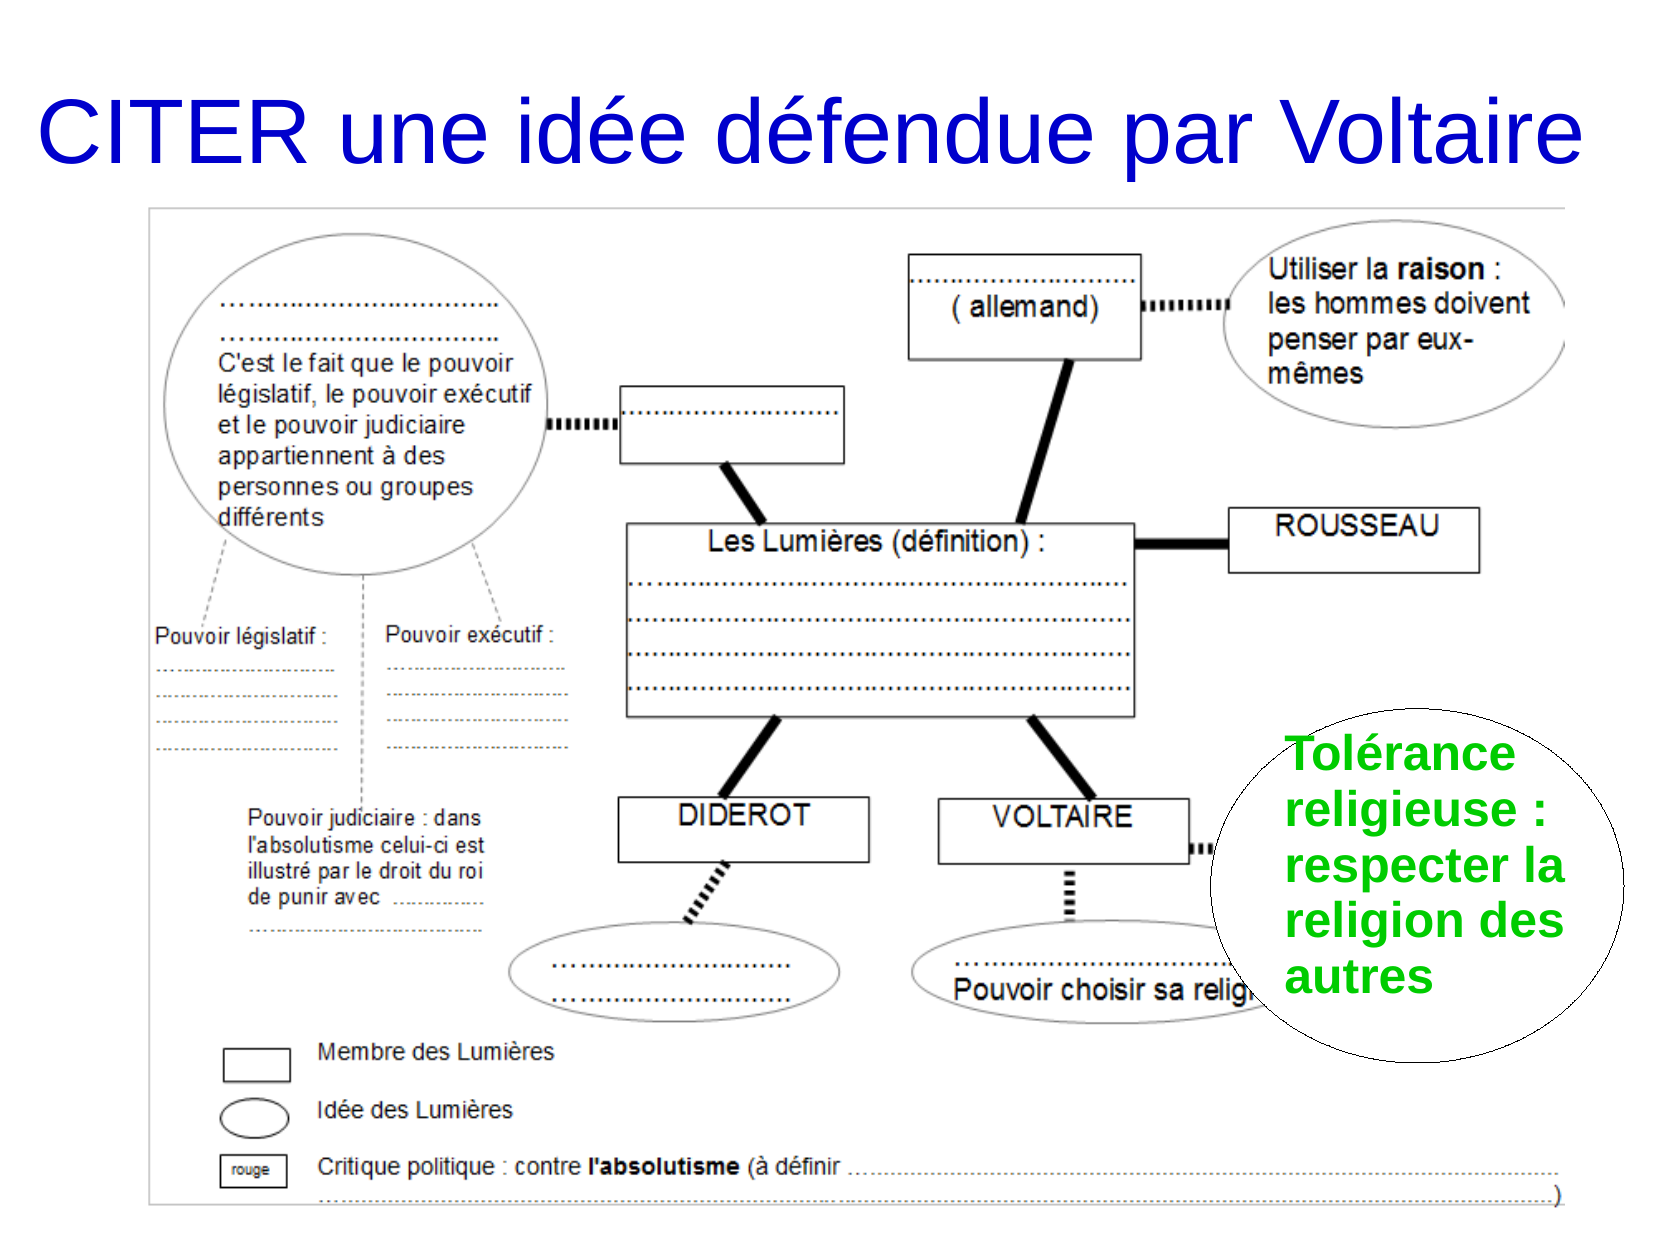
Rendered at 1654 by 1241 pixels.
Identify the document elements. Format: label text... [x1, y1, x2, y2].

text_box [1354, 708, 1480, 717]
picture [147, 206, 1565, 1211]
text_box Tolérance religieuse : respecter la religion des autres [1269, 717, 1654, 1093]
title CITER une idée défendue par Voltaire [29, 56, 1595, 207]
text_box [1210, 762, 1269, 1010]
